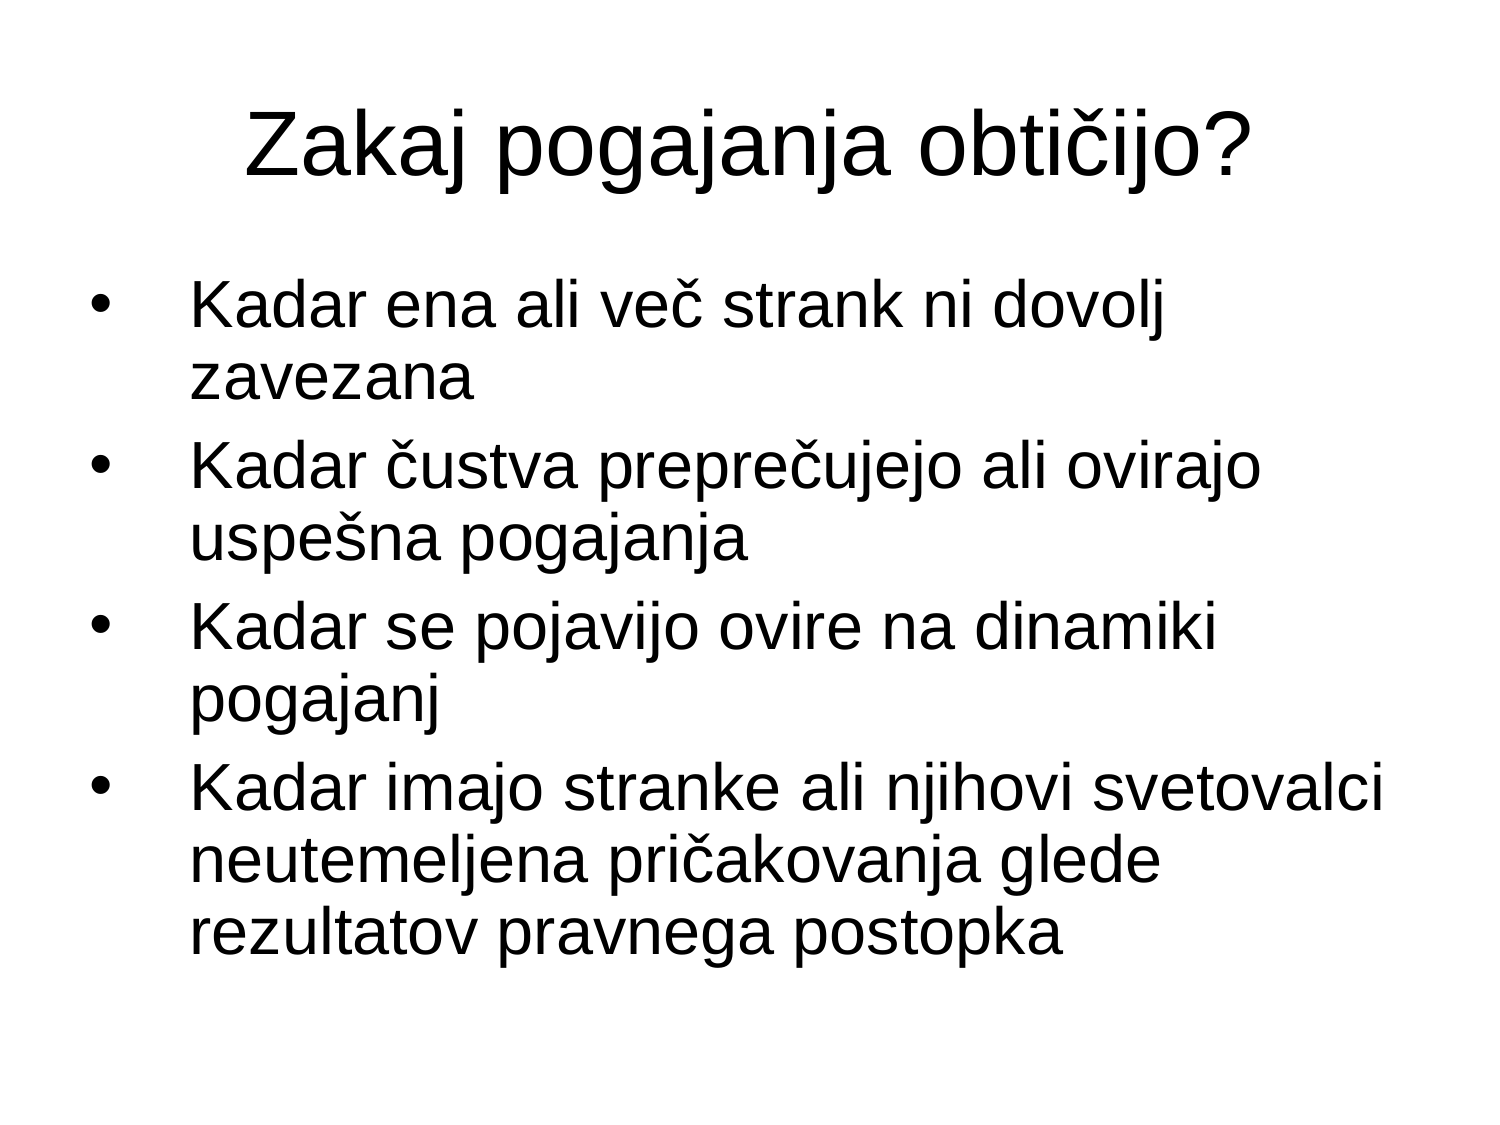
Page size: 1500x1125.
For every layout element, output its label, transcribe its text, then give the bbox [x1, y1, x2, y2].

title Zakaj pogajanja obtičijo? [75, 45, 1426, 233]
list Kadar ena ali več strank ni dovolj zavezana Kadar čustva preprečujejo ali ovirajo uspešna pogajanja Kadar se pojavijo ovire na dinamiki pogajanj Kadar imajo stranke ali njihovi svetovalci neutemeljena pričakovanja glede rezultatov pravnega postopka [75, 262, 1426, 1006]
